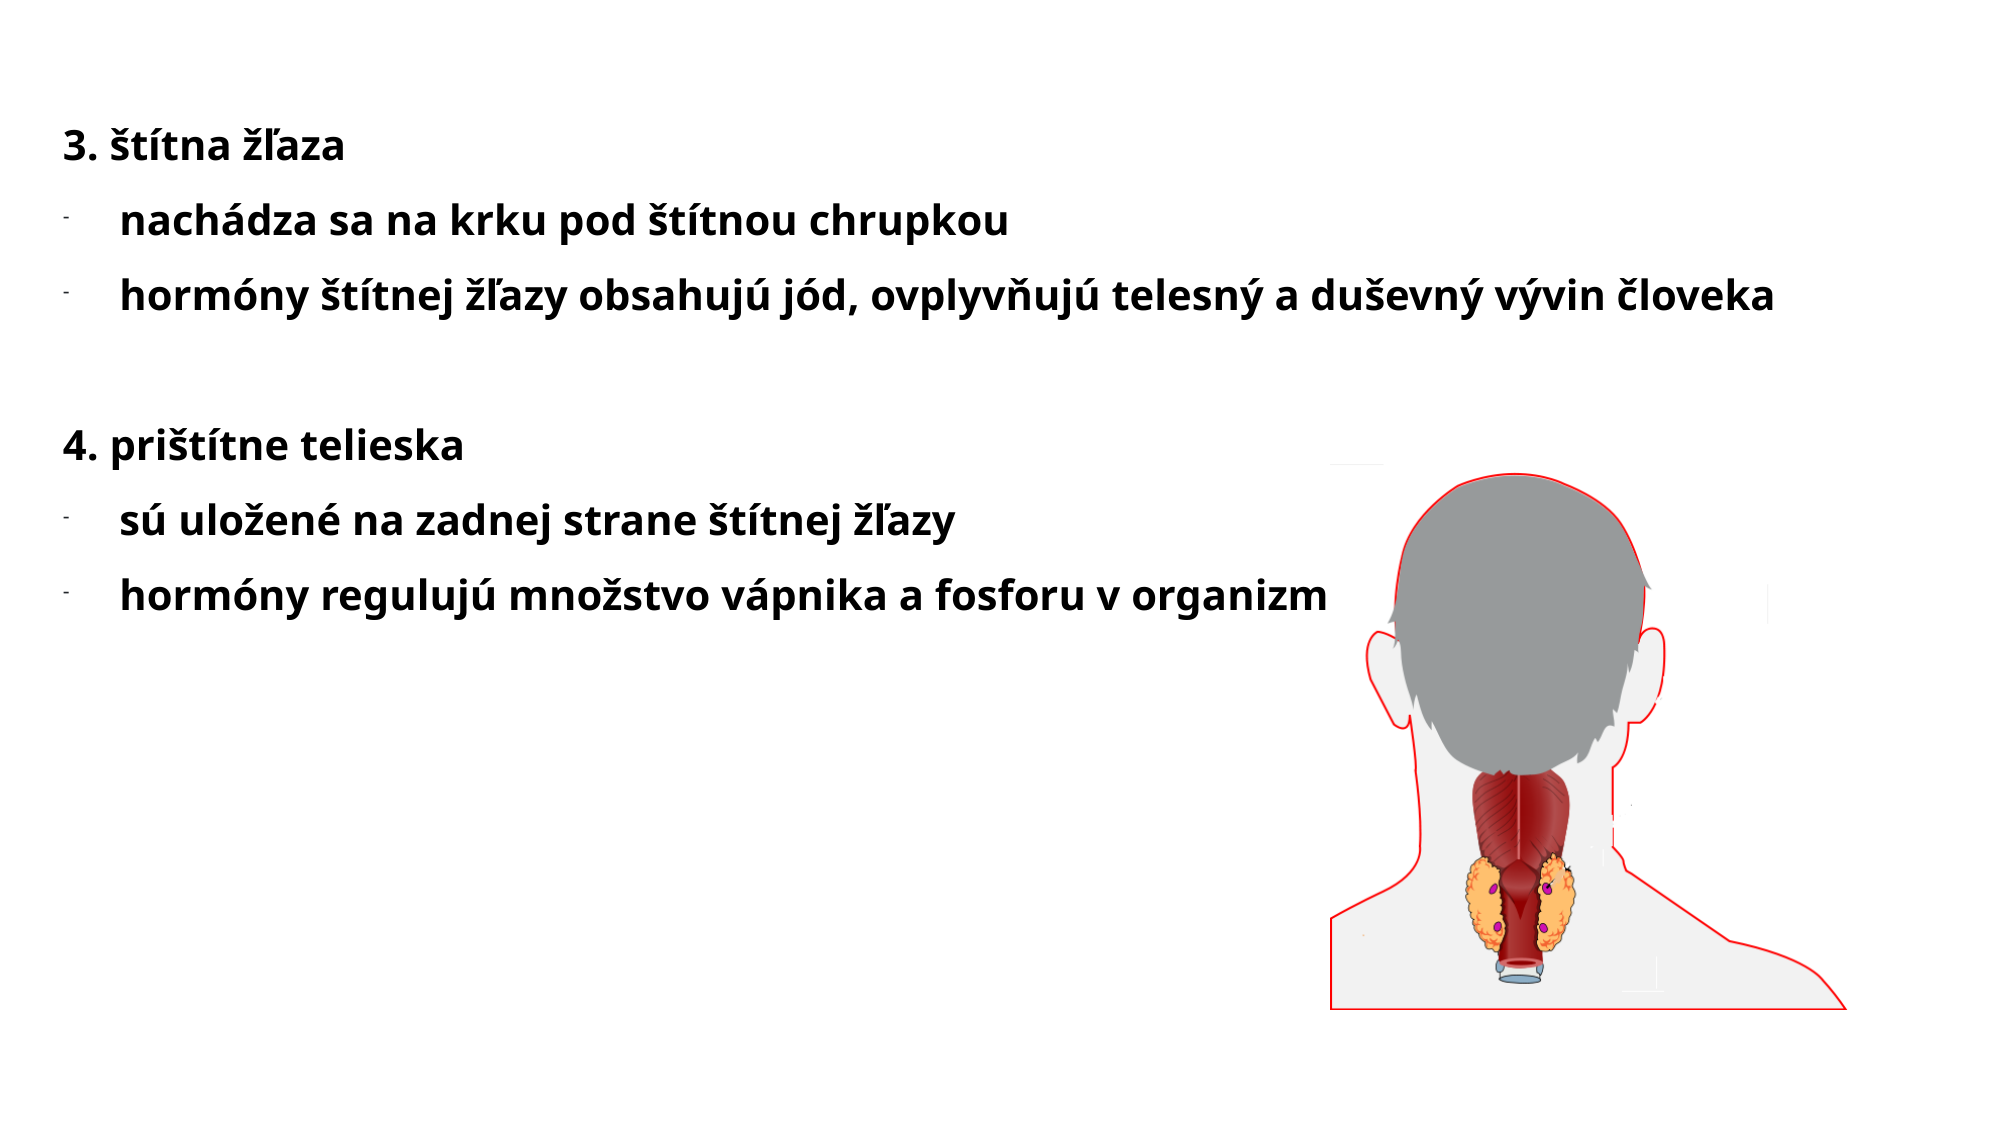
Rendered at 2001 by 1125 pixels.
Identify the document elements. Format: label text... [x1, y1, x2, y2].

picture [1330, 464, 1953, 1010]
text_box 3. štítna žľaza nachádza sa na krku pod štítnou chrupkou hormóny štítnej žľazy obsahujú jód, ovplyvňujú telesný a duševný vývin človeka 4. prištítne telieska sú uložené na zadnej strane štítnej žľazy hormóny regulujú množstvo vápnika a fosforu v organizme [48, 86, 1917, 627]
